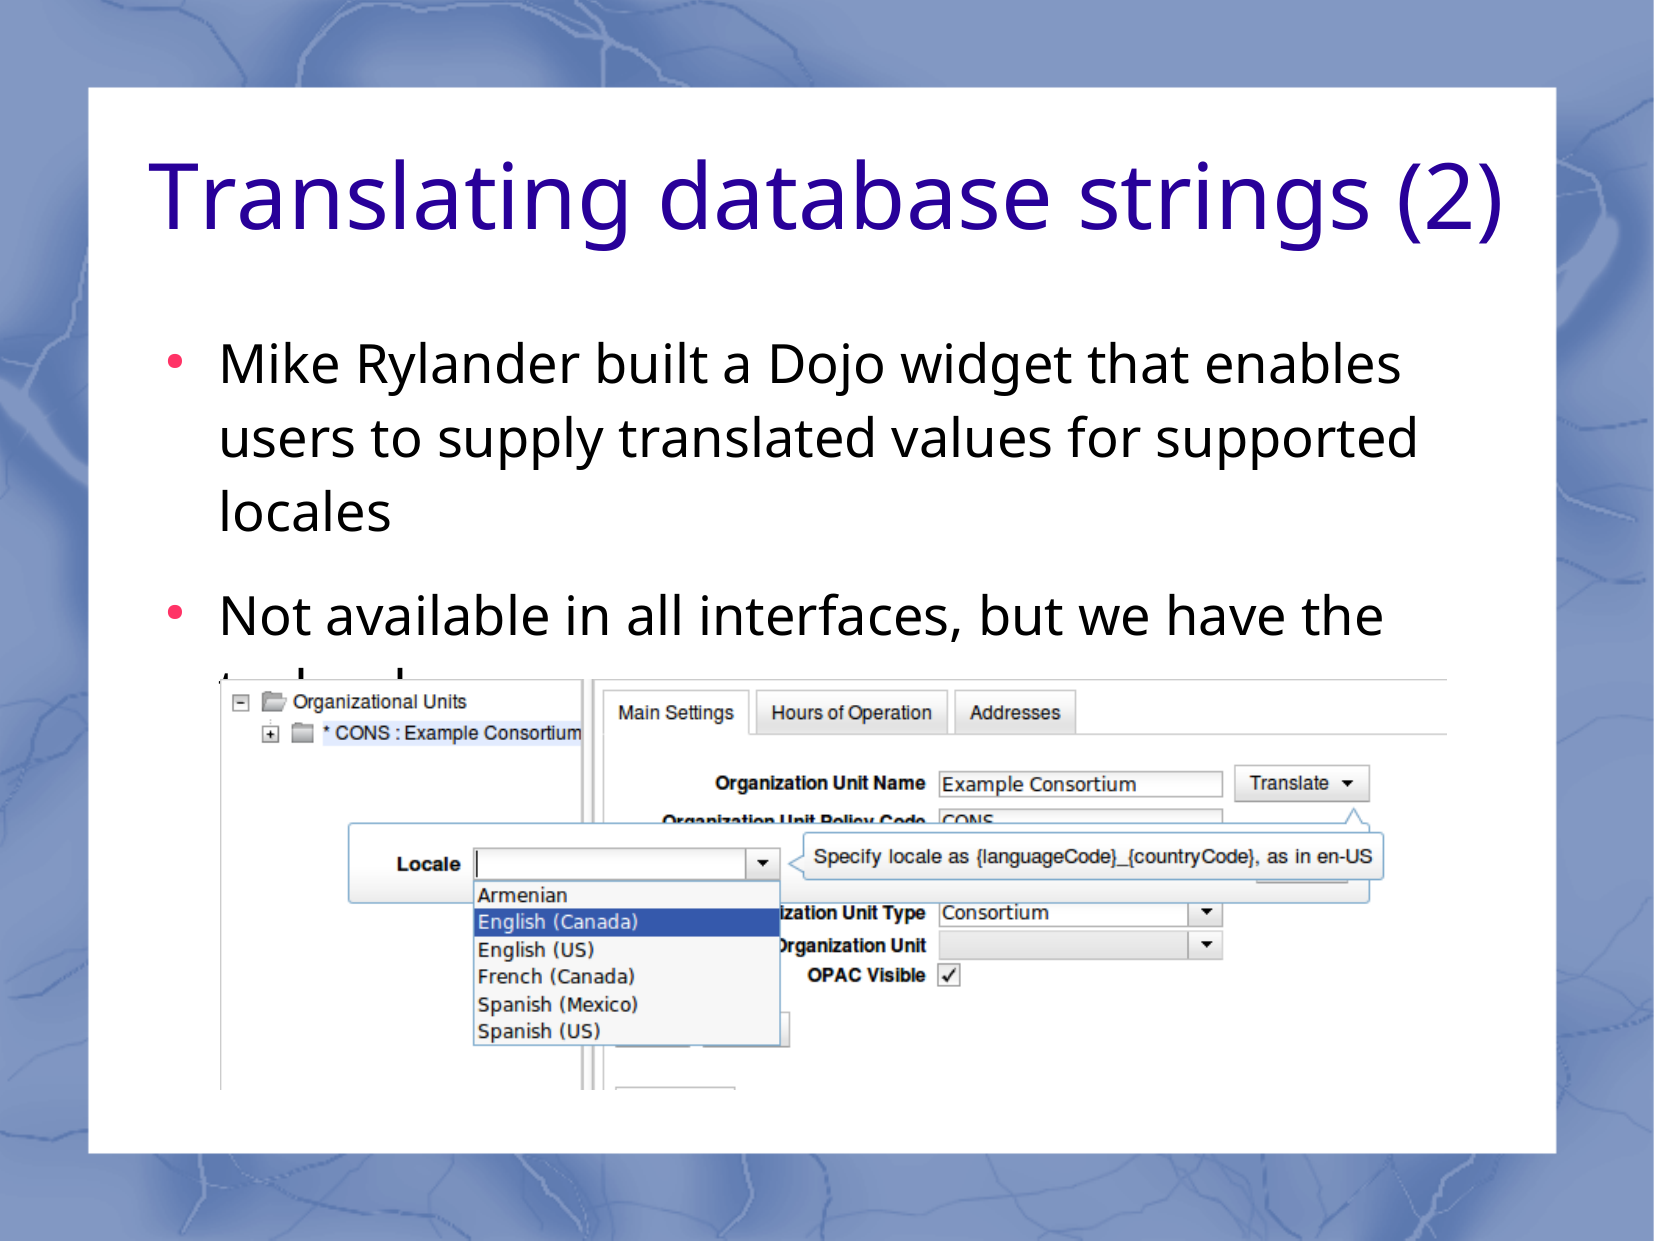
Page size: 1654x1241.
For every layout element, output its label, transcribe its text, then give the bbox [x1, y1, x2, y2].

list Mike Rylander built a Dojo widget that enables users to supply translated values for supported locales Not available in all interfaces, but we have the technology [147, 325, 1506, 717]
title Translating database strings (2) [118, 90, 1536, 298]
picture [0, 0, 1654, 1241]
